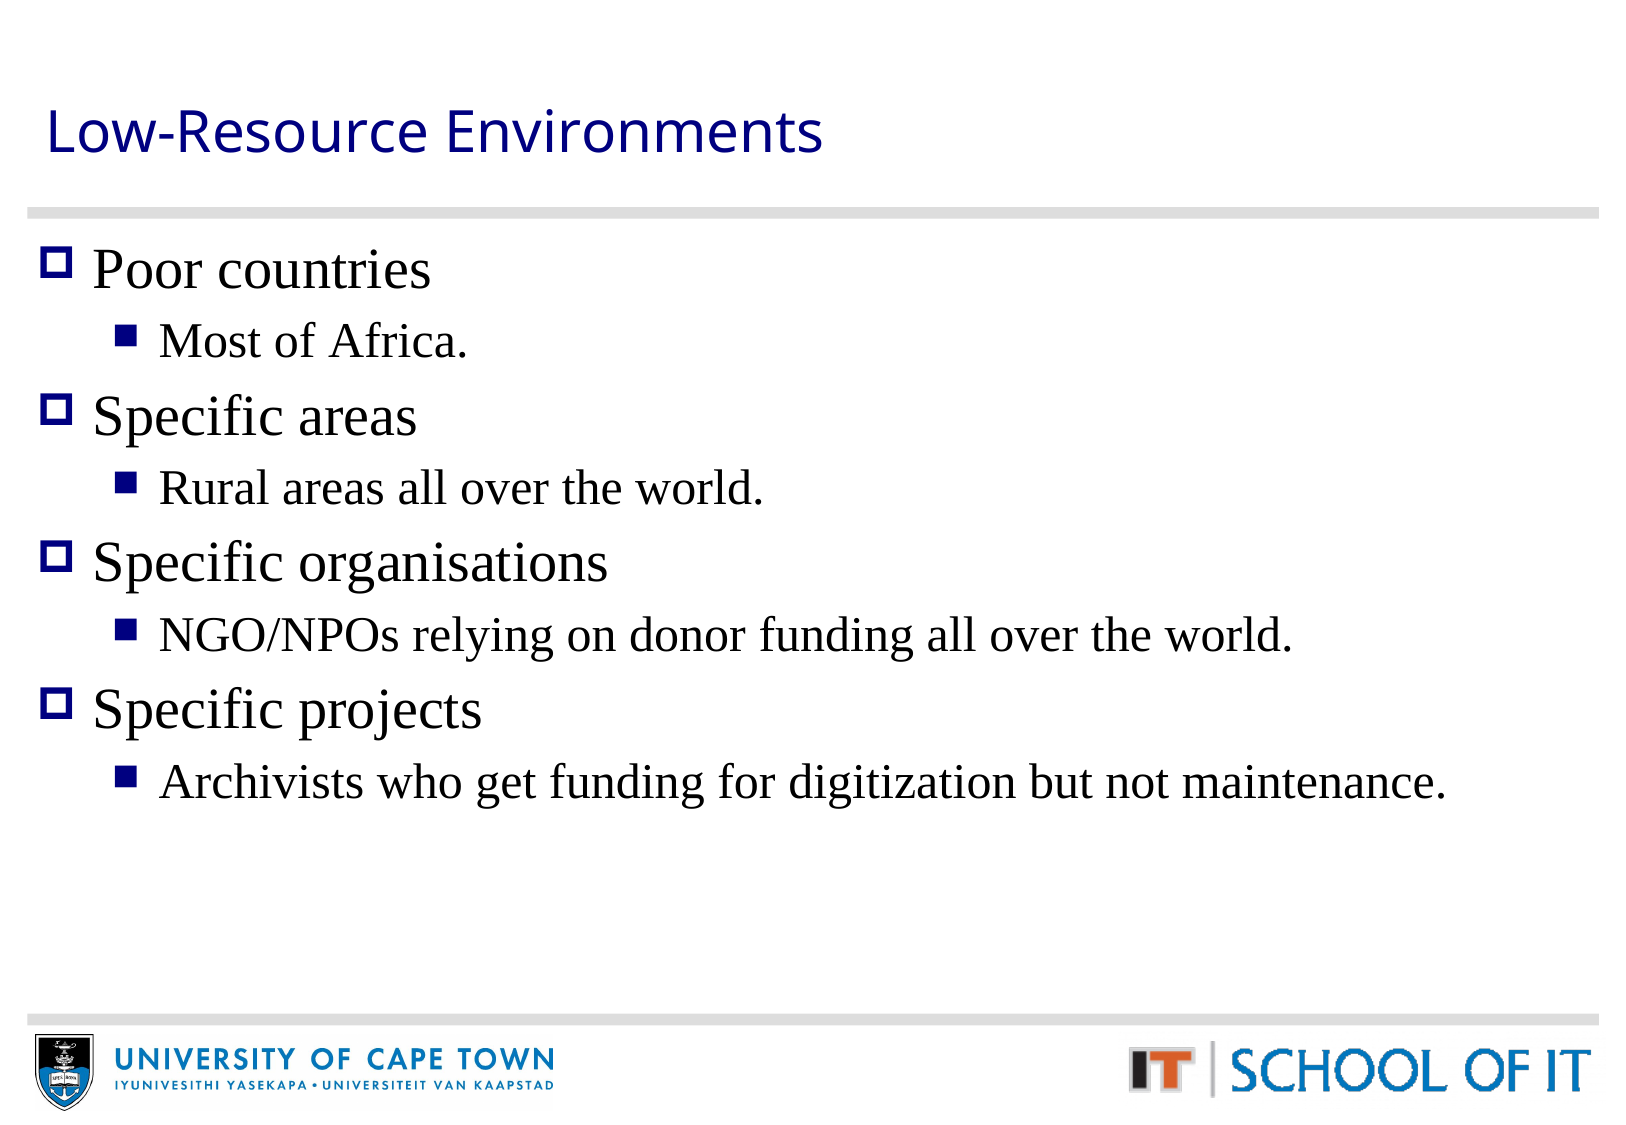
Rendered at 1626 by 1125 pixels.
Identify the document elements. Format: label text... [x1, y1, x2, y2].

picture [35, 1034, 553, 1111]
picture [1118, 1030, 1606, 1109]
list Poor countries Most of Africa. Specific areas Rural areas all over the world. Specific organisations NGO/NPOs relying on donor funding all over the world. Specific projects Archivists who get funding for digitization but not maintenance. [36, 236, 1579, 998]
title Low-Resource Environments [45, 66, 1583, 194]
